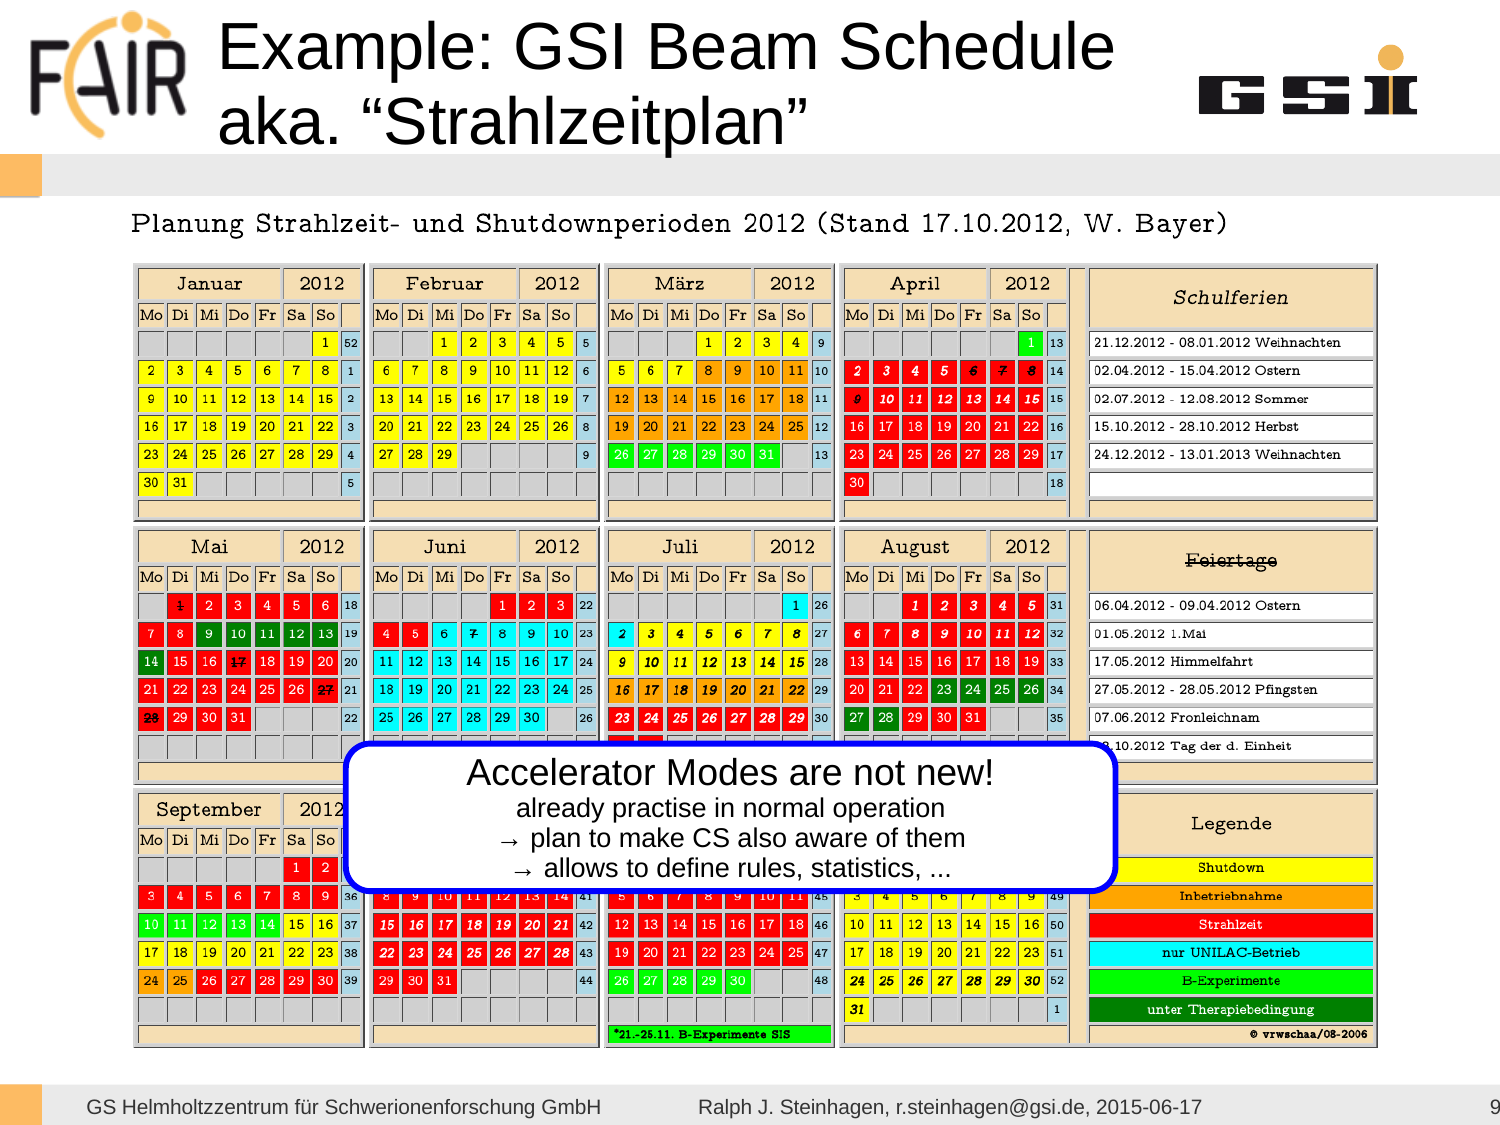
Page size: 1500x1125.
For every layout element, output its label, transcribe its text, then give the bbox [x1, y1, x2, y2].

picture [1197, 42, 1419, 117]
picture [127, 208, 1383, 1054]
text_box Accelerator Modes are not new! already practise in normal operation → plan to make CS also aware of them → allows to define rules, statistics, ... [345, 743, 1116, 892]
title Example: GSI Beam Schedule aka. “Strahlzeitplan” [217, 0, 1171, 197]
picture [30, 9, 187, 141]
